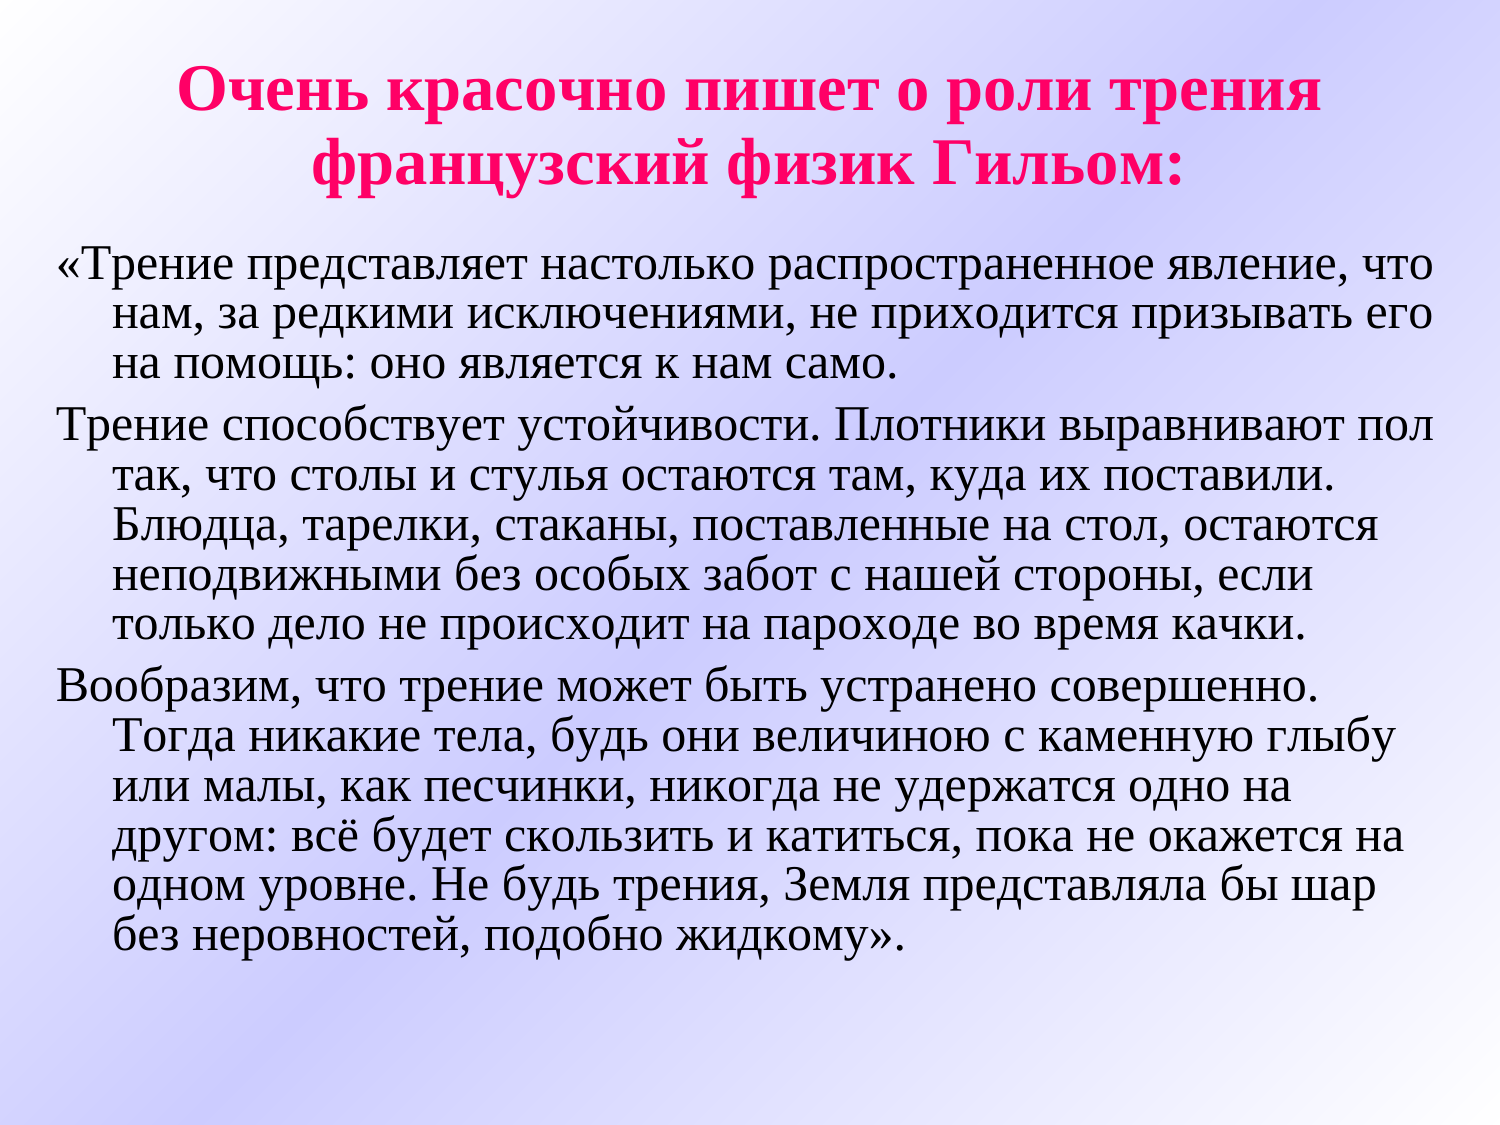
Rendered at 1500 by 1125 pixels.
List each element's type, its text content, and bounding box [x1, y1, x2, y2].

list «Трение представляет настолько распространенное явление, что нам, за редкими исключениями, не приходится призывать его на помощь: оно является к нам само. Трение способствует устойчивости. Плотники выравнивают пол так, что столы и стулья остаются там, куда их поставили. Блюдца, тарелки, стаканы, поставленные на стол, остаются неподвижными без особых забот с нашей стороны, если только дело не происходит на пароходе во время качки. Вообразим, что трение может быть устранено совершенно. Тогда никакие тела, будь они величиною с каменную глыбу или малы, как песчинки, никогда не удержатся одно на другом: всё будет скользить и катиться, пока не окажется на одном уровне. Не будь трения, Земля представляла бы шар без неровностей, подобно жидкому». [41, 231, 1471, 1125]
title Очень красочно пишет о роли трения французский физик Гильом: [112, 0, 1388, 231]
